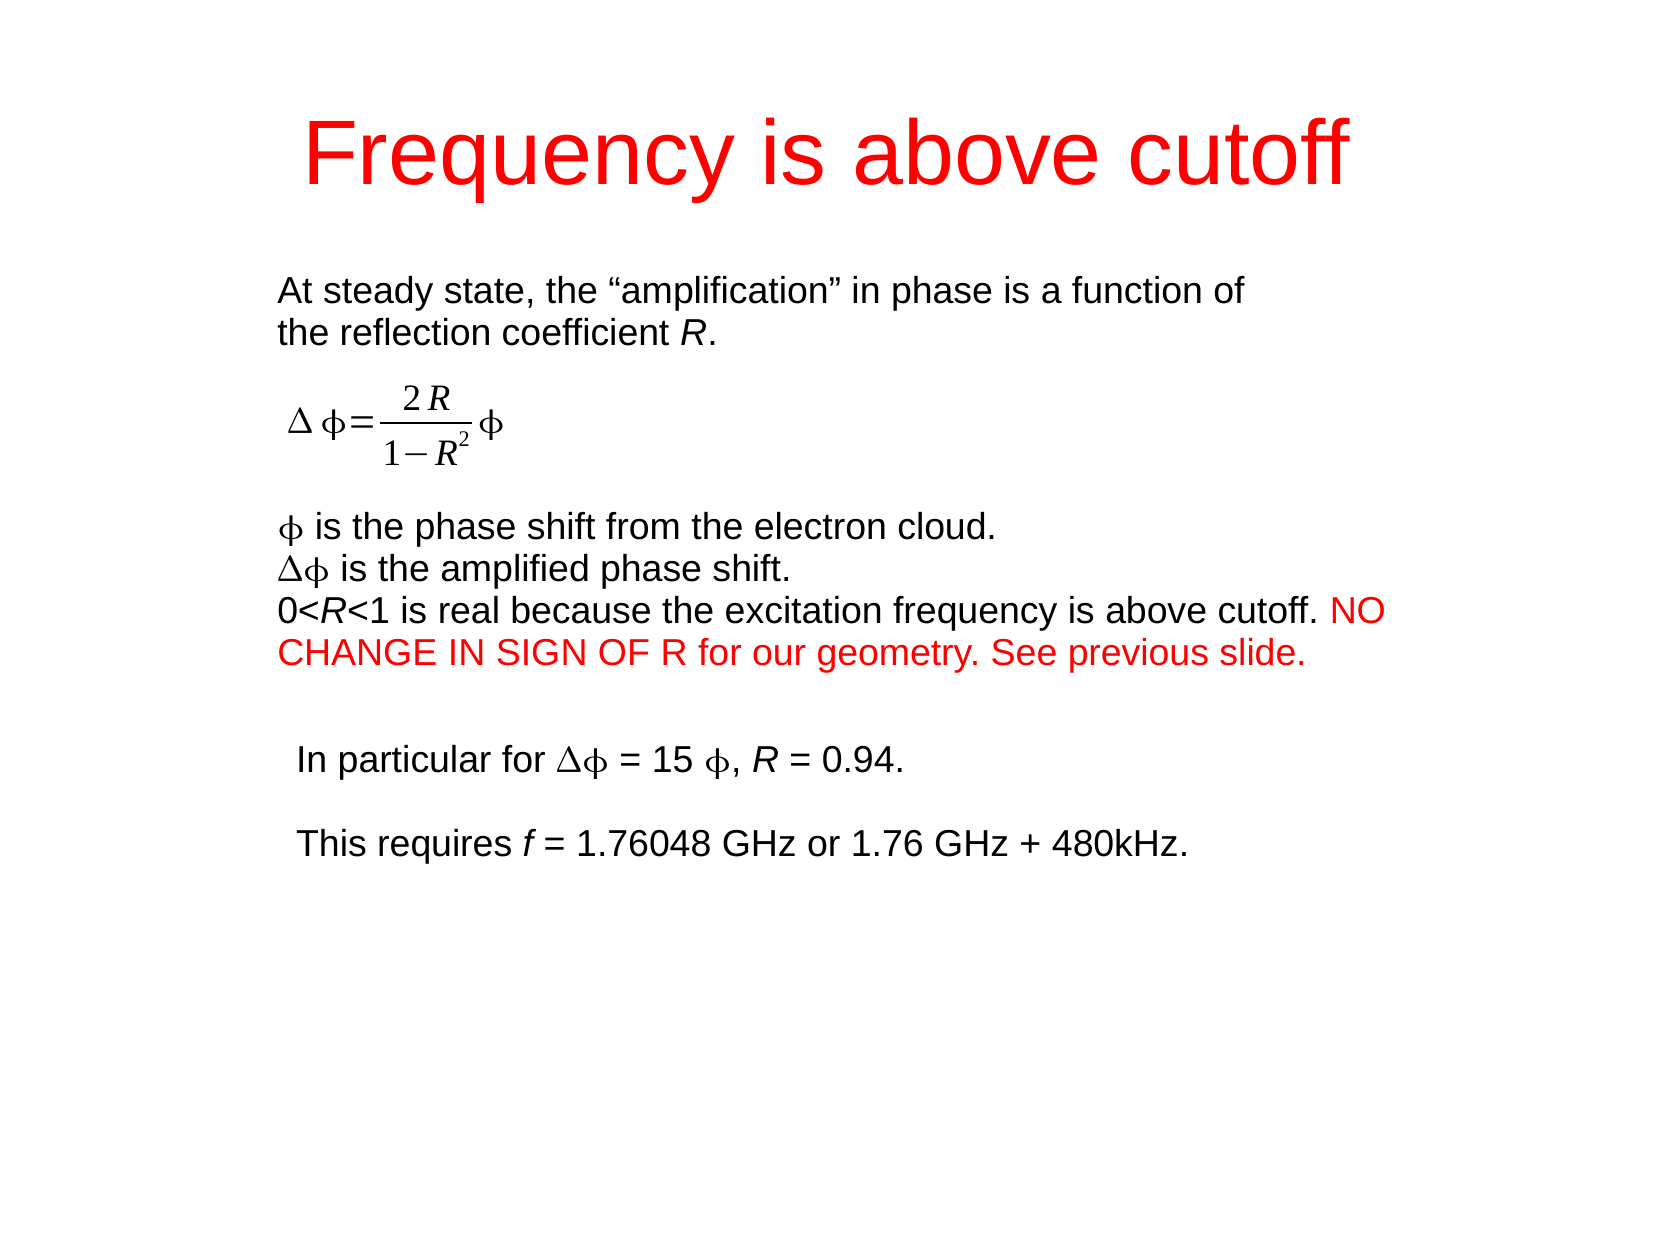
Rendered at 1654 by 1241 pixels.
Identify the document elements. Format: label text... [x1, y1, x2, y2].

title Frequency is above cutoff [82, 56, 1571, 250]
text_box In particular for  = 15 , R = 0.94. This requires f = 1.76048 GHz or 1.76 GHz + 480kHz. [281, 731, 1407, 877]
chart [281, 375, 511, 477]
text_box  is the phase shift from the electron cloud.  is the amplified phase shift. 0<R<1 is real because the excitation frequency is above cutoff. NO CHANGE IN SIGN OF R for our geometry. See previous slide. [262, 497, 1463, 732]
text_box At steady state, the “amplification” in phase is a function of the reflection coefficient R. [262, 262, 1276, 362]
